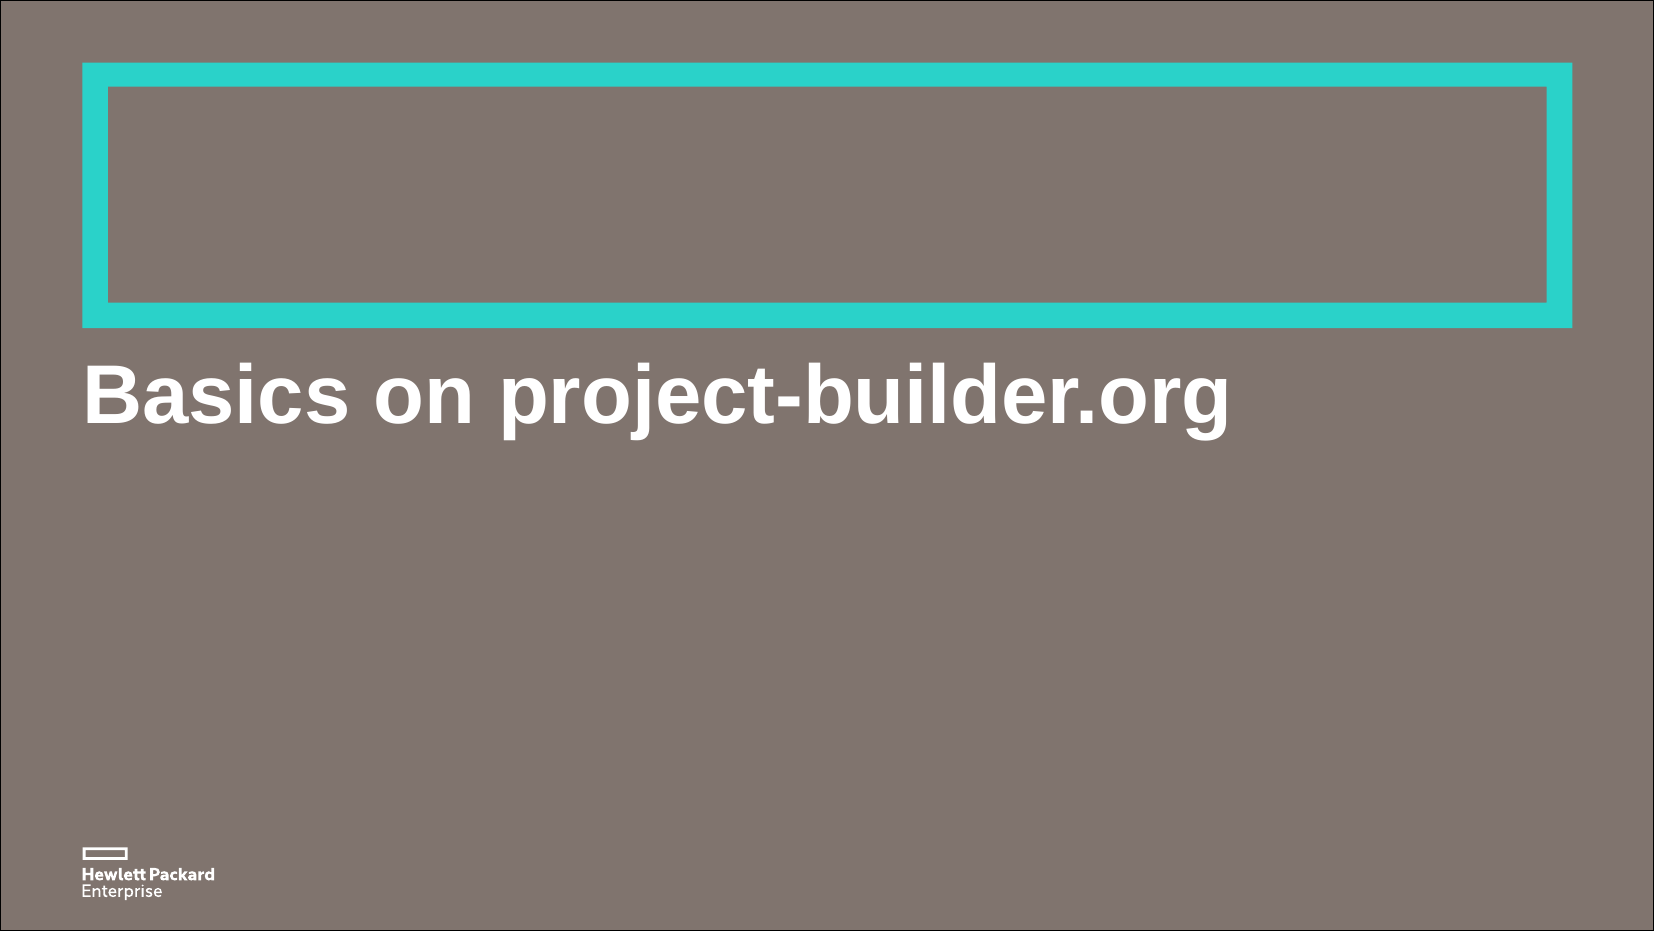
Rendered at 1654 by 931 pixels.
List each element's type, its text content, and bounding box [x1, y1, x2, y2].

title Basics on project-builder.org [82, 340, 1330, 419]
